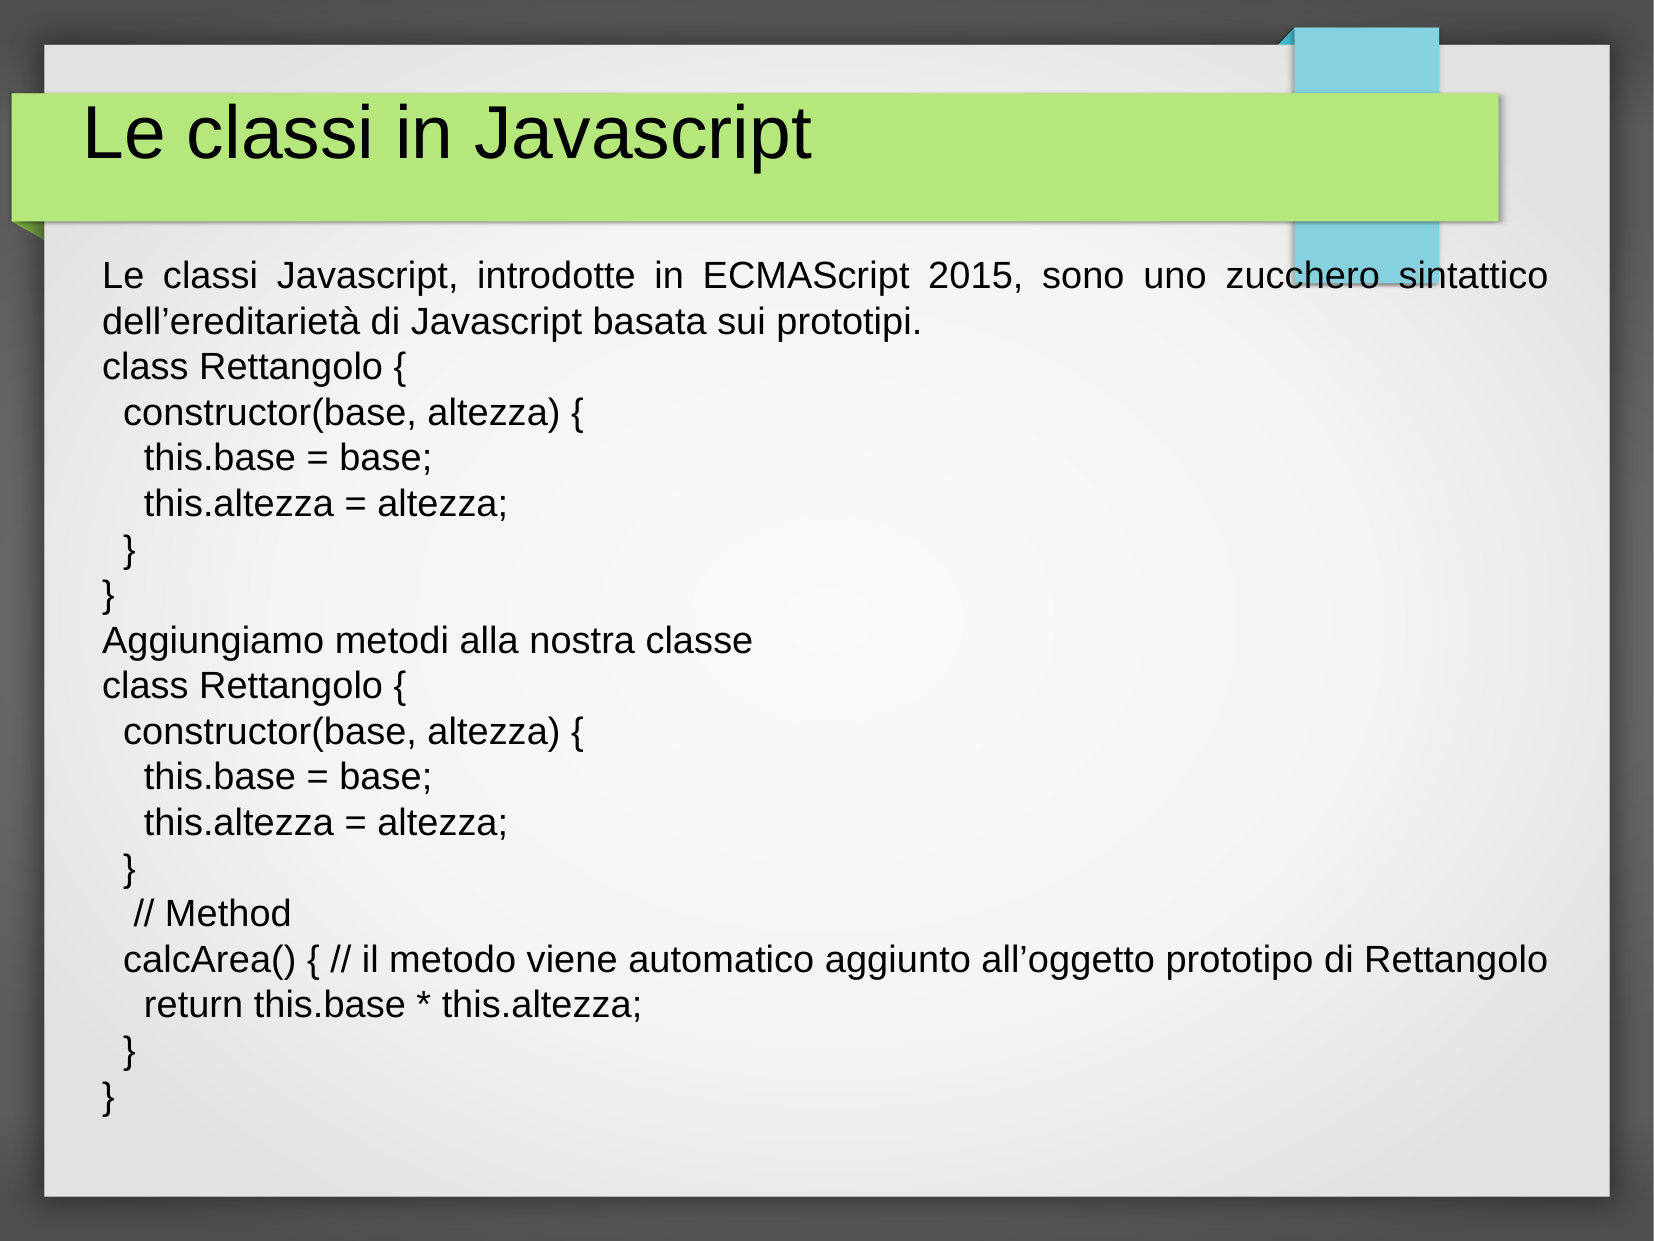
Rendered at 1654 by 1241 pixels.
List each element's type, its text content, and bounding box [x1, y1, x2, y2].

title Le classi in Javascript [82, 44, 1489, 213]
subtitle Le classi Javascript, introdotte in ECMAScript 2015, sono uno zucchero sintattico dell’ereditarietà di Javascript basata sui prototipi. class Rettangolo { constructor(base, altezza) { this.base = base; this.altezza = altezza; } } Aggiungiamo metodi alla nostra classe class Rettangolo { constructor(base, altezza) { this.base = base; this.altezza = altezza; } // Method calcArea() { // il metodo viene automatico aggiunto all’oggetto prototipo di Rettangolo return this.base * this.altezza; } } [82, 250, 1571, 1146]
picture [0, 0, 1654, 1241]
